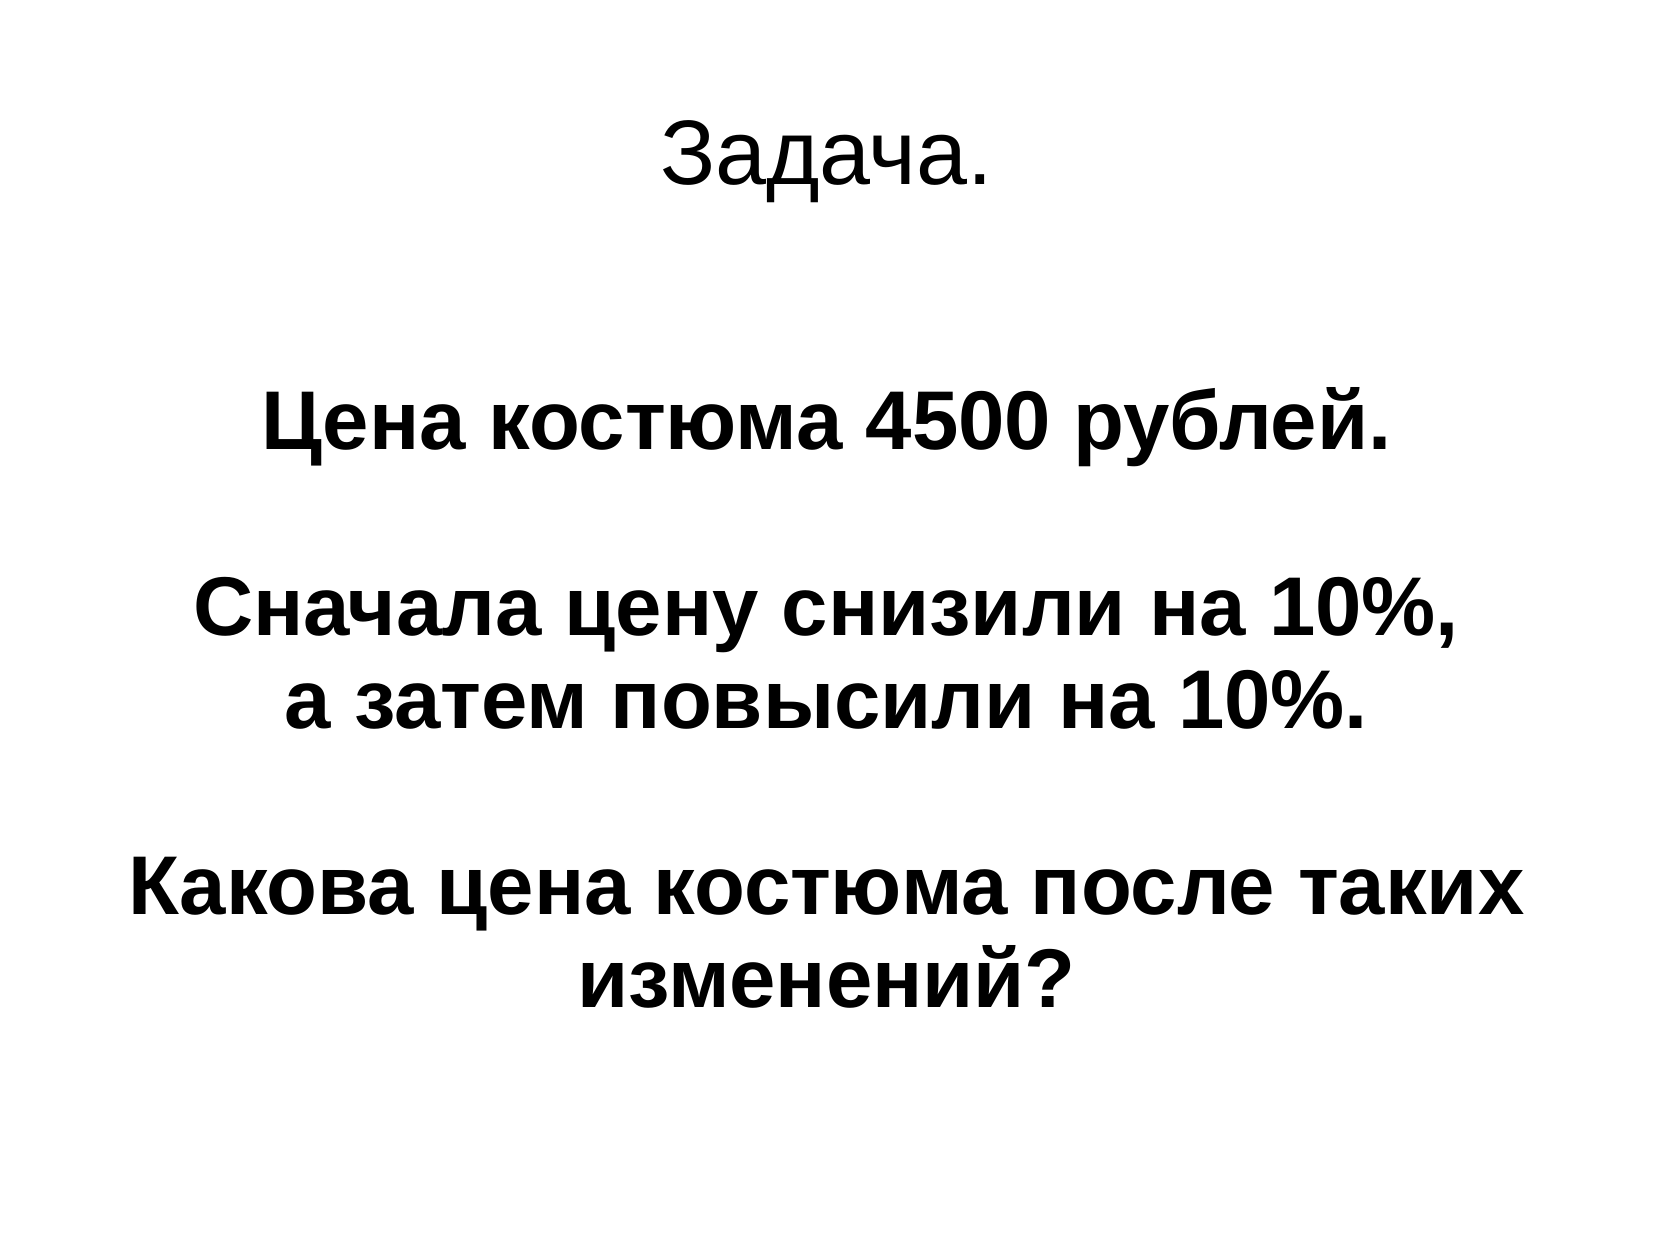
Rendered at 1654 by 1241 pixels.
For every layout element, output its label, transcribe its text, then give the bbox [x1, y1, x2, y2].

subtitle Цена костюма 4500 рублей. Сначала цену снизили на 10%, а затем повысили на 10%. Какова цена костюма после таких изменений? [82, 297, 1571, 1102]
title Задача. [82, 56, 1571, 250]
